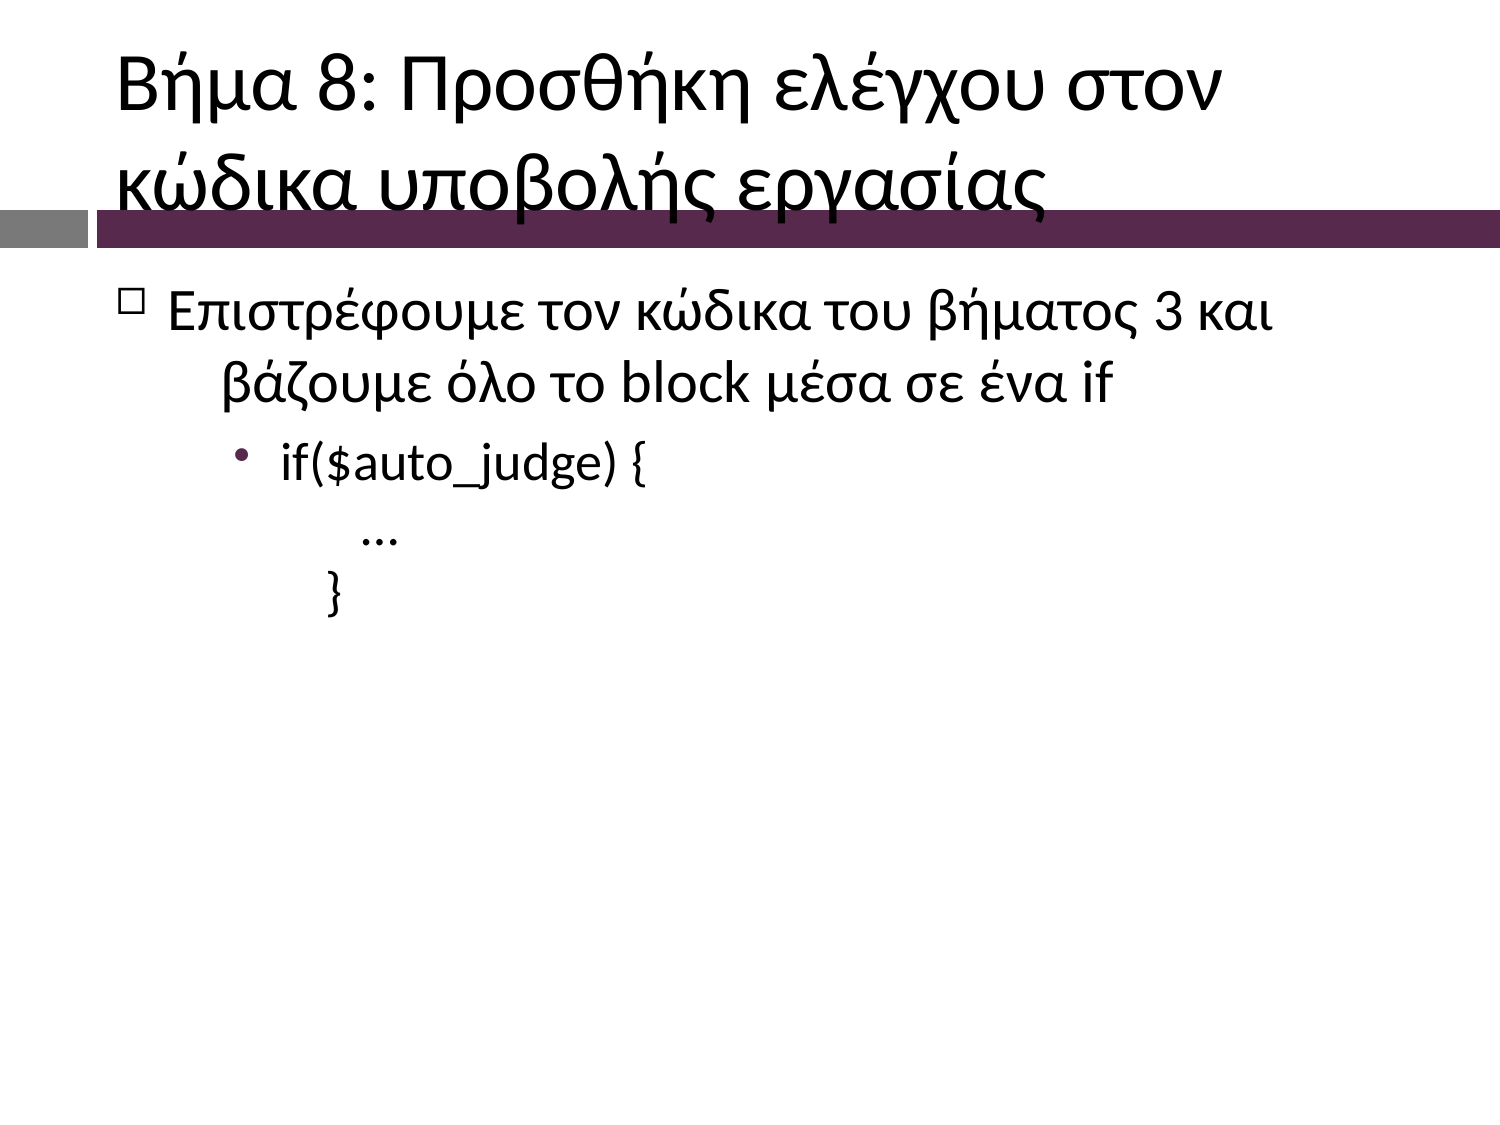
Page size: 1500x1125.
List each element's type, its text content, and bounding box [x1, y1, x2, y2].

list Επιστρέφουμε τον κώδικα του βήματος 3 και βάζουμε όλο το block μέσα σε ένα if if($auto_judge) { … } [100, 262, 1438, 1000]
title Βήμα 8: Προσθήκη ελέγχου στον κώδικα υποβολής εργασίας [100, 19, 1438, 182]
